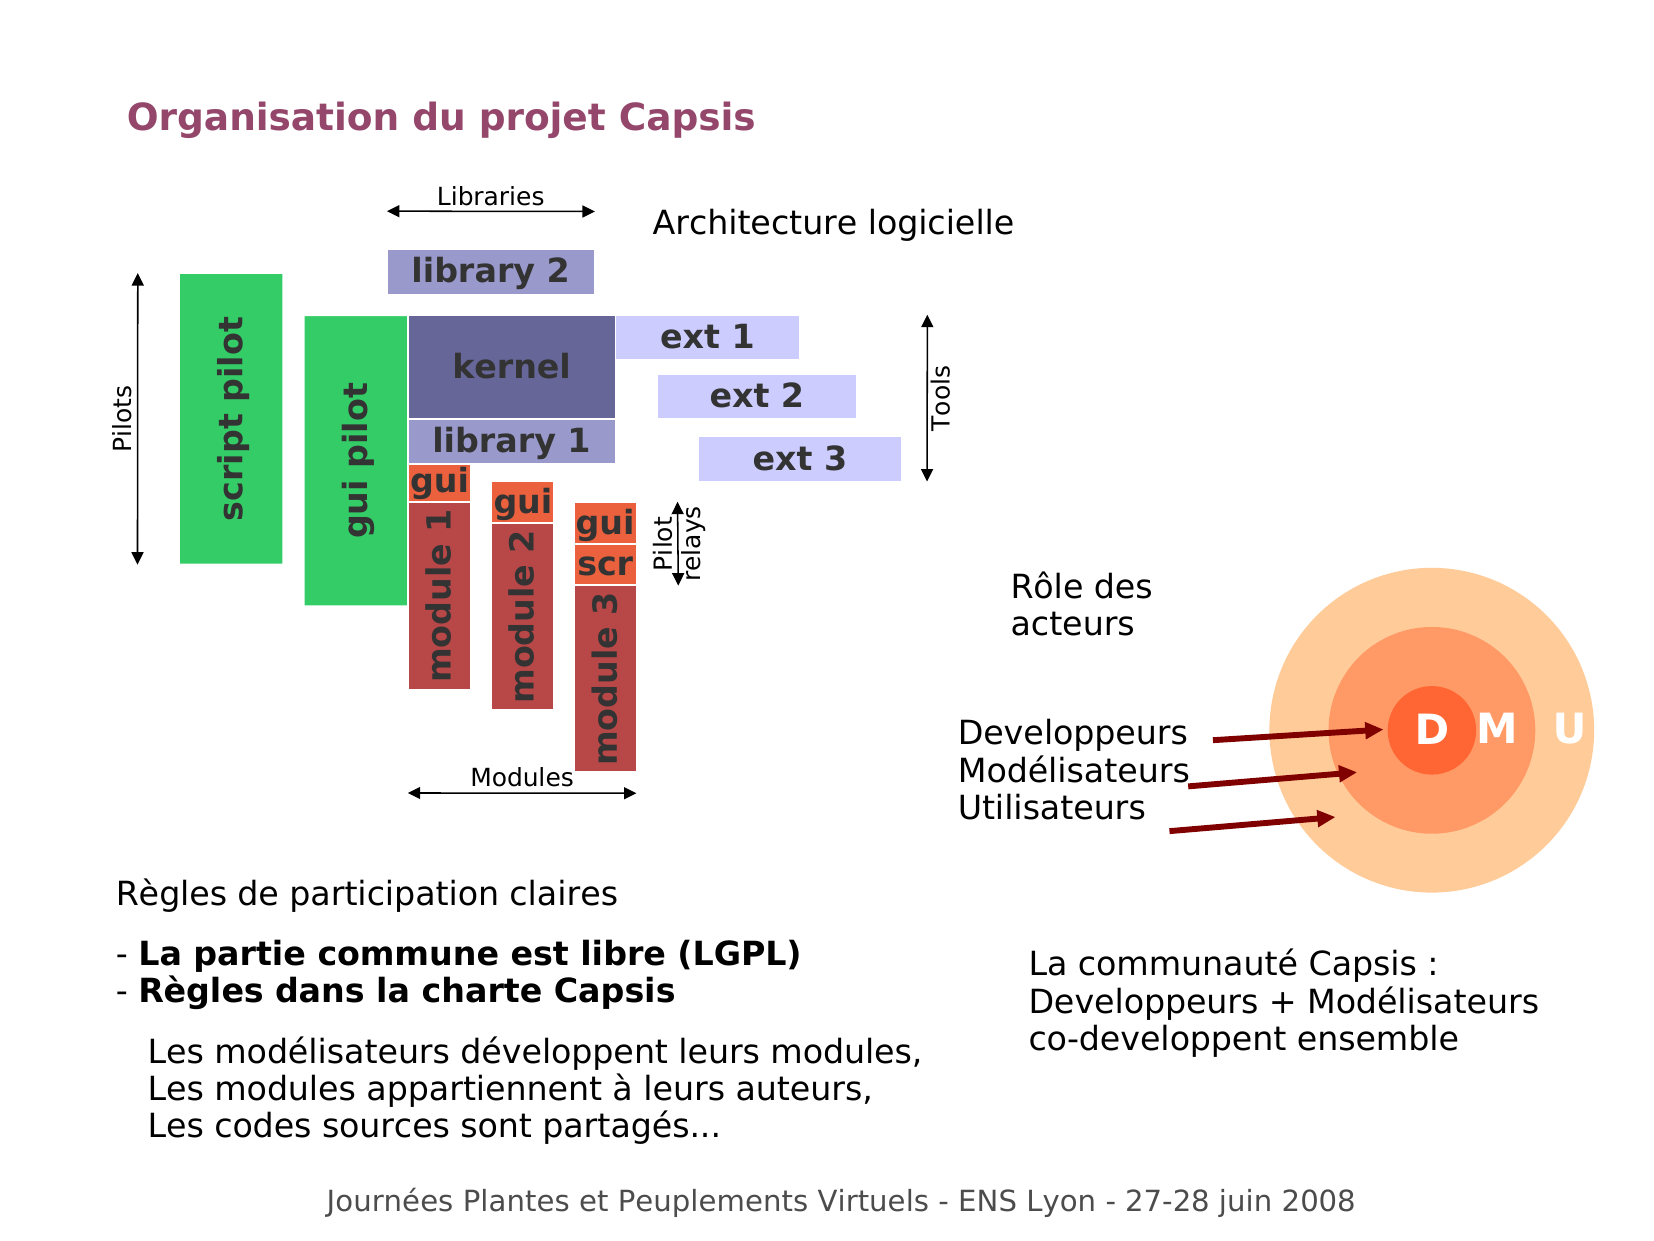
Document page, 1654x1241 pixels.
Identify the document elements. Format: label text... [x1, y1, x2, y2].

text_box Modules [407, 764, 637, 822]
text_box Pilots [108, 272, 166, 565]
text_box module 2 [491, 523, 554, 711]
text_box Journées Plantes et Peuplements Virtuels - ENS Lyon - 27-28 juin 2008 [177, 1176, 1506, 1226]
text_box gui [491, 481, 555, 523]
text_box M [1476, 706, 1536, 755]
text_box gui pilot [303, 315, 408, 607]
text_box Libraries [386, 182, 596, 240]
text_box Pilot relays [649, 501, 707, 586]
text_box ext 2 [657, 373, 857, 419]
text_box gui [573, 502, 637, 544]
text_box ext 3 [698, 436, 897, 482]
text_box module 1 [408, 503, 471, 690]
text_box Developpeurs Modélisateurs Utilisateurs [943, 707, 1230, 851]
text_box Tools [897, 314, 956, 482]
text_box Règles de participation claires [115, 875, 674, 915]
text_box Les modélisateurs développent leurs modules, Les modules appartiennent à leurs auteurs, Les codes sources sont partagés... [147, 1033, 945, 1150]
text_box module 3 [574, 585, 638, 773]
text_box script pilot [179, 273, 284, 565]
text_box U [1552, 706, 1612, 755]
text_box [1269, 567, 1593, 893]
text_box library 1 [407, 418, 616, 465]
text_box gui [408, 465, 471, 503]
text_box Organisation du projet Capsis [112, 88, 772, 147]
text_box kernel [407, 315, 616, 418]
text_box scr [573, 544, 637, 586]
text_box D [1387, 686, 1476, 775]
text_box library 2 [386, 249, 595, 295]
text_box - La partie commune est libre (LGPL) - Règles dans la charte Capsis [115, 935, 945, 1033]
text_box Rôle des acteurs [995, 561, 1298, 615]
text_box ext 1 [615, 315, 801, 361]
text_box Architecture logicielle [652, 204, 1084, 244]
text_box La communauté Capsis : Developpeurs + Modélisateurs co-developpent ensemble [1013, 938, 1625, 1067]
